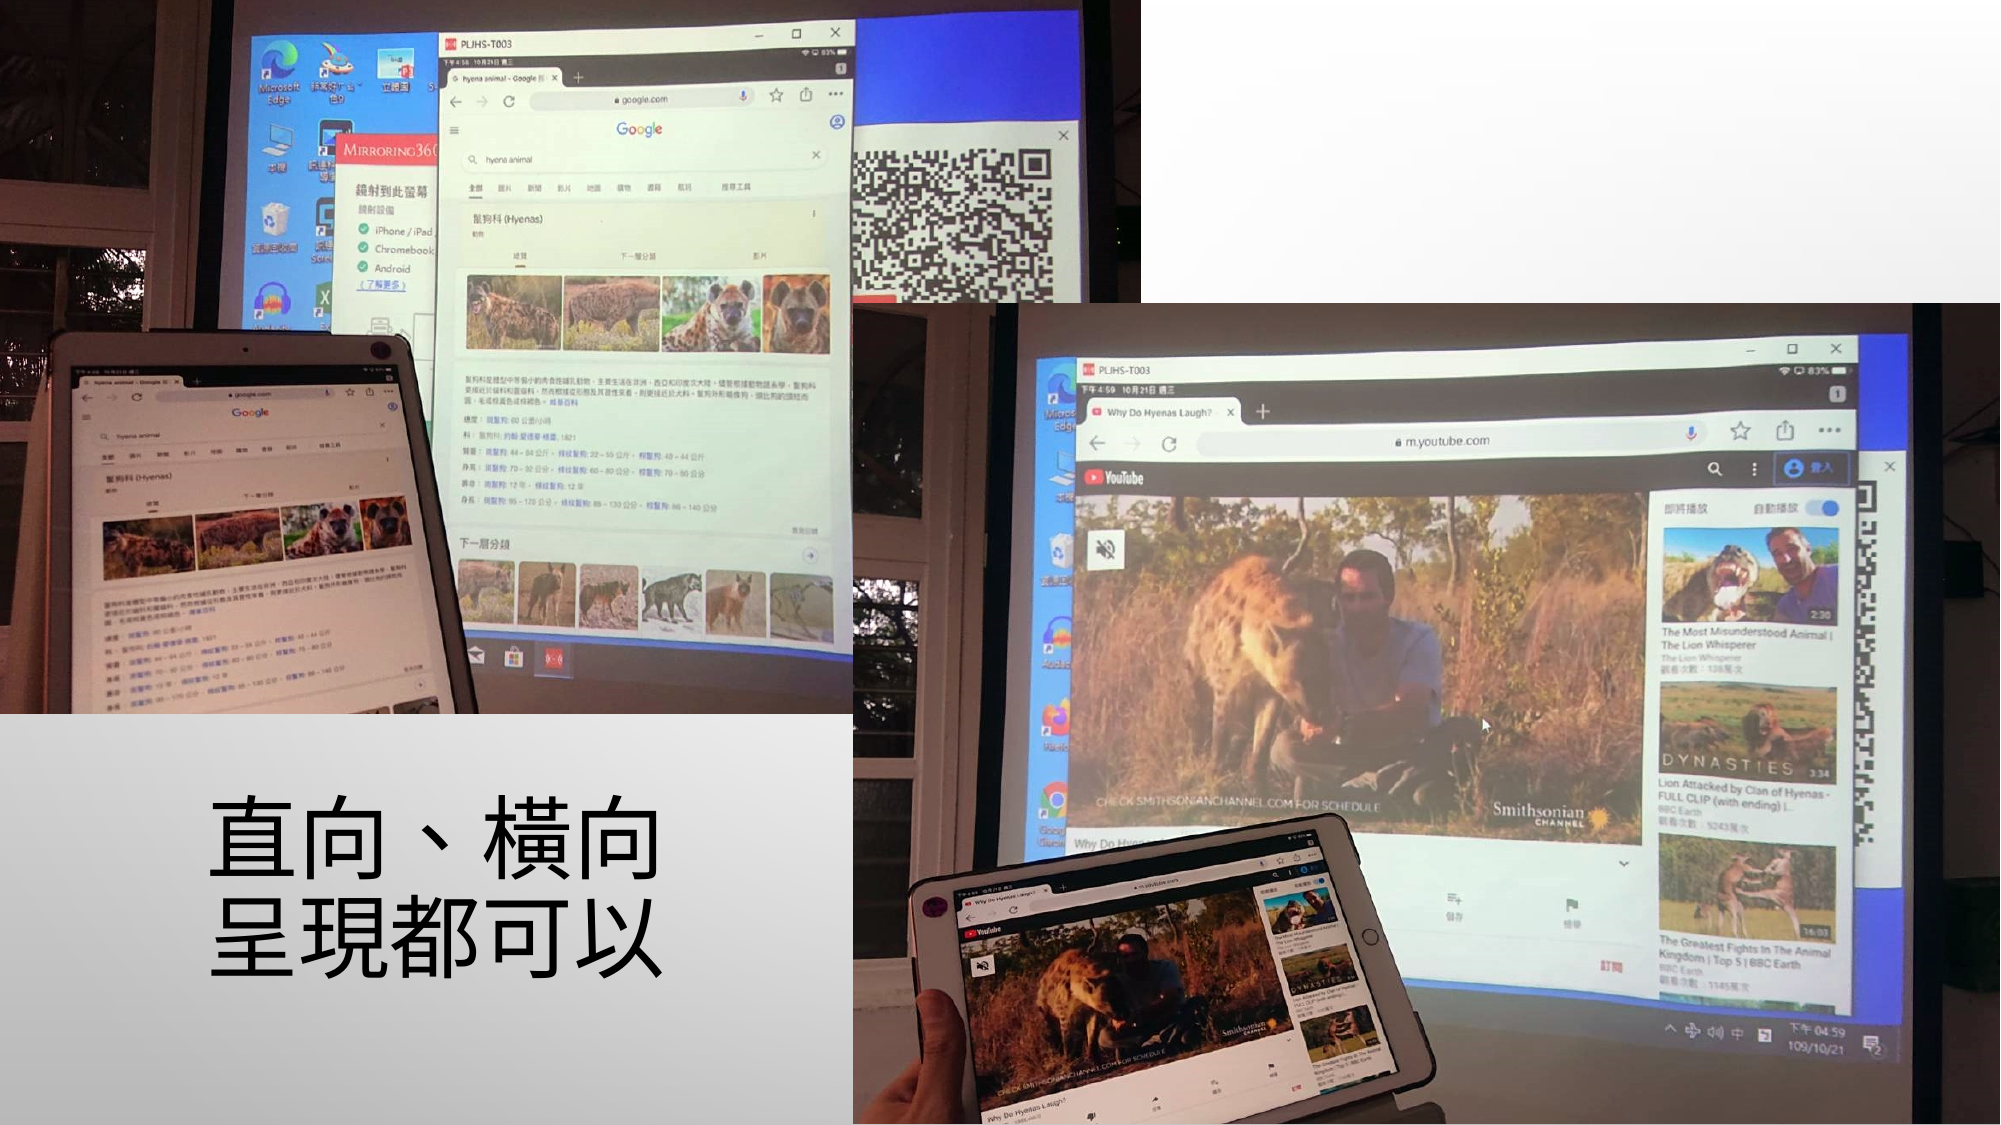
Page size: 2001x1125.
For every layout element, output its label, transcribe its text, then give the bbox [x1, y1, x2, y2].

picture [0, 0, 2000, 1124]
text_box 直向、橫向 呈現都可以 [191, 783, 733, 1002]
